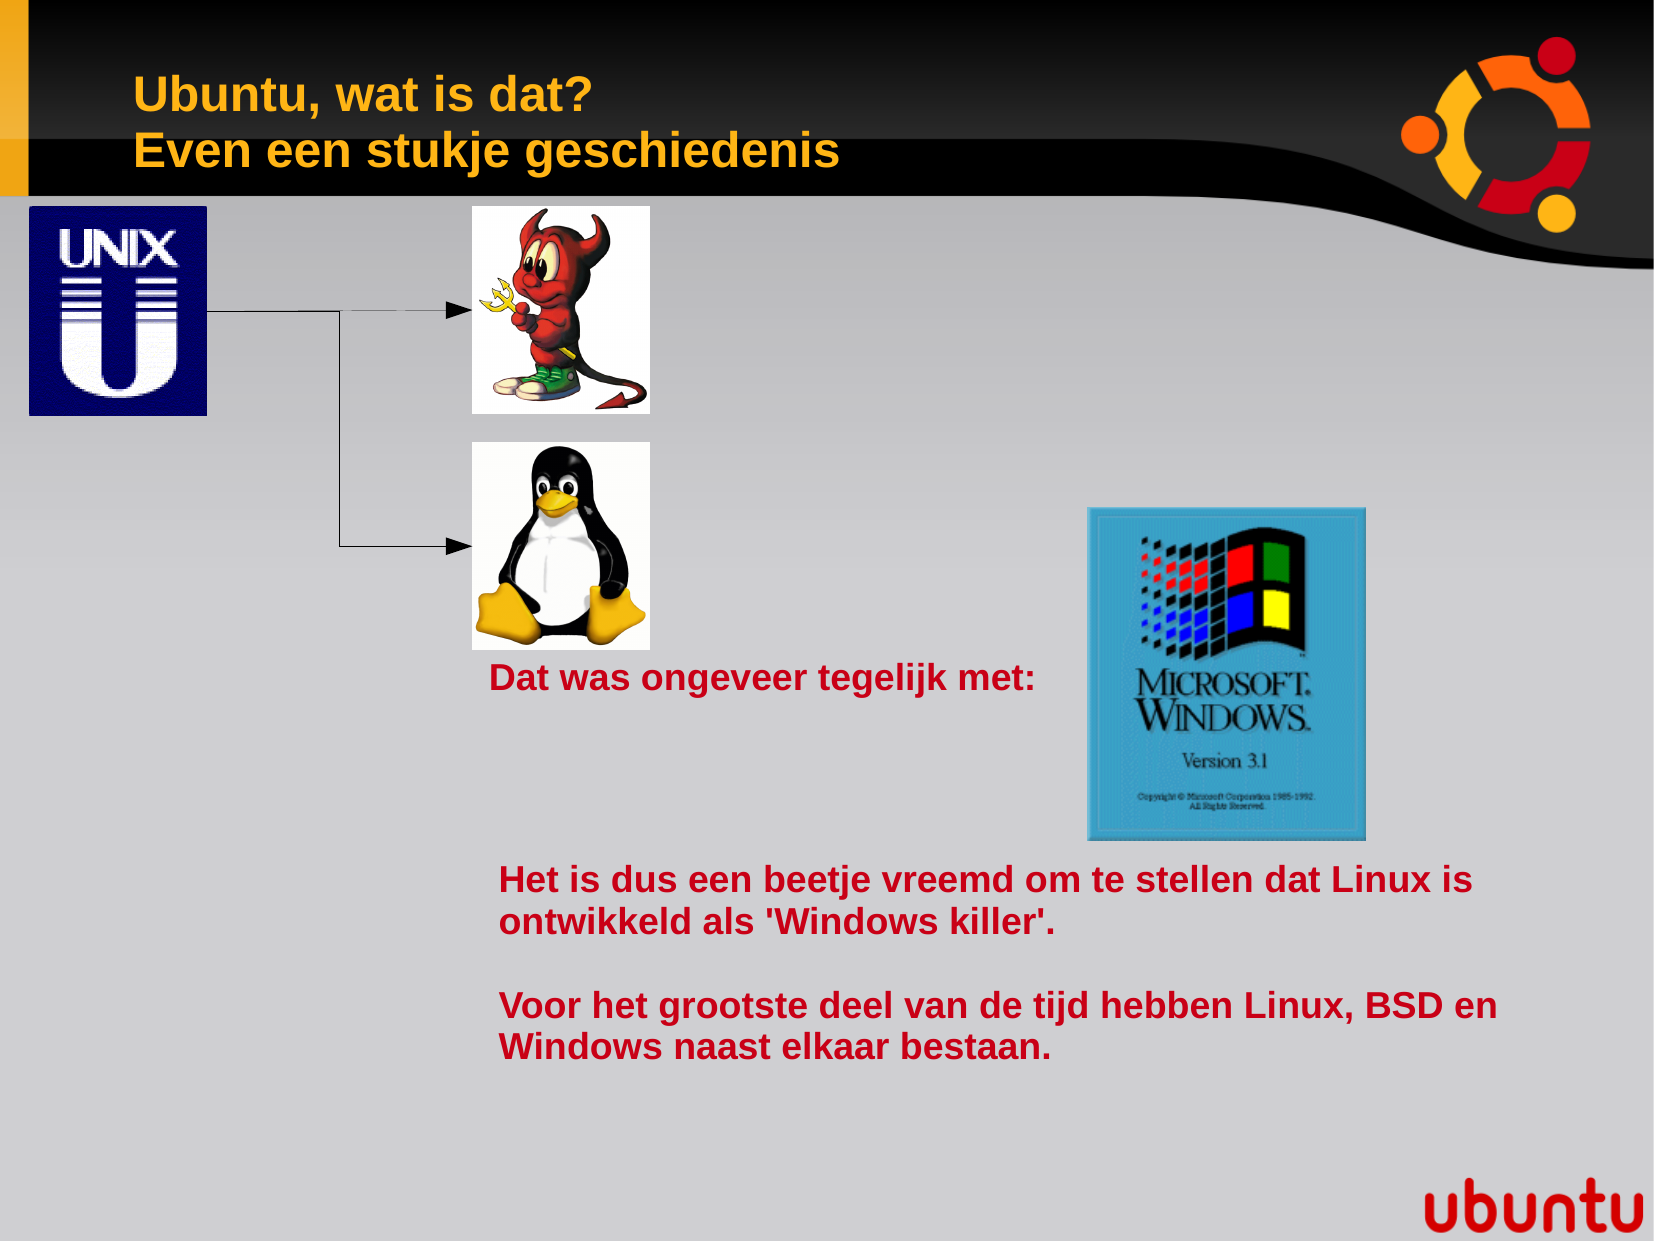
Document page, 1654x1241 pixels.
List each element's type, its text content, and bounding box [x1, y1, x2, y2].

text_box Ubuntu, wat is dat? Even een stukje geschiedenis [118, 59, 1093, 188]
text_box Het is dus een beetje vreemd om te stellen dat Linux is ontwikkeld als 'Windows killer'. Voor het grootste deel van de tijd hebben Linux, BSD en Windows naast elkaar bestaan. [483, 850, 1582, 1082]
picture [0, 0, 1654, 1241]
text_box Dat was ongeveer tegelijk met: [474, 648, 1087, 707]
